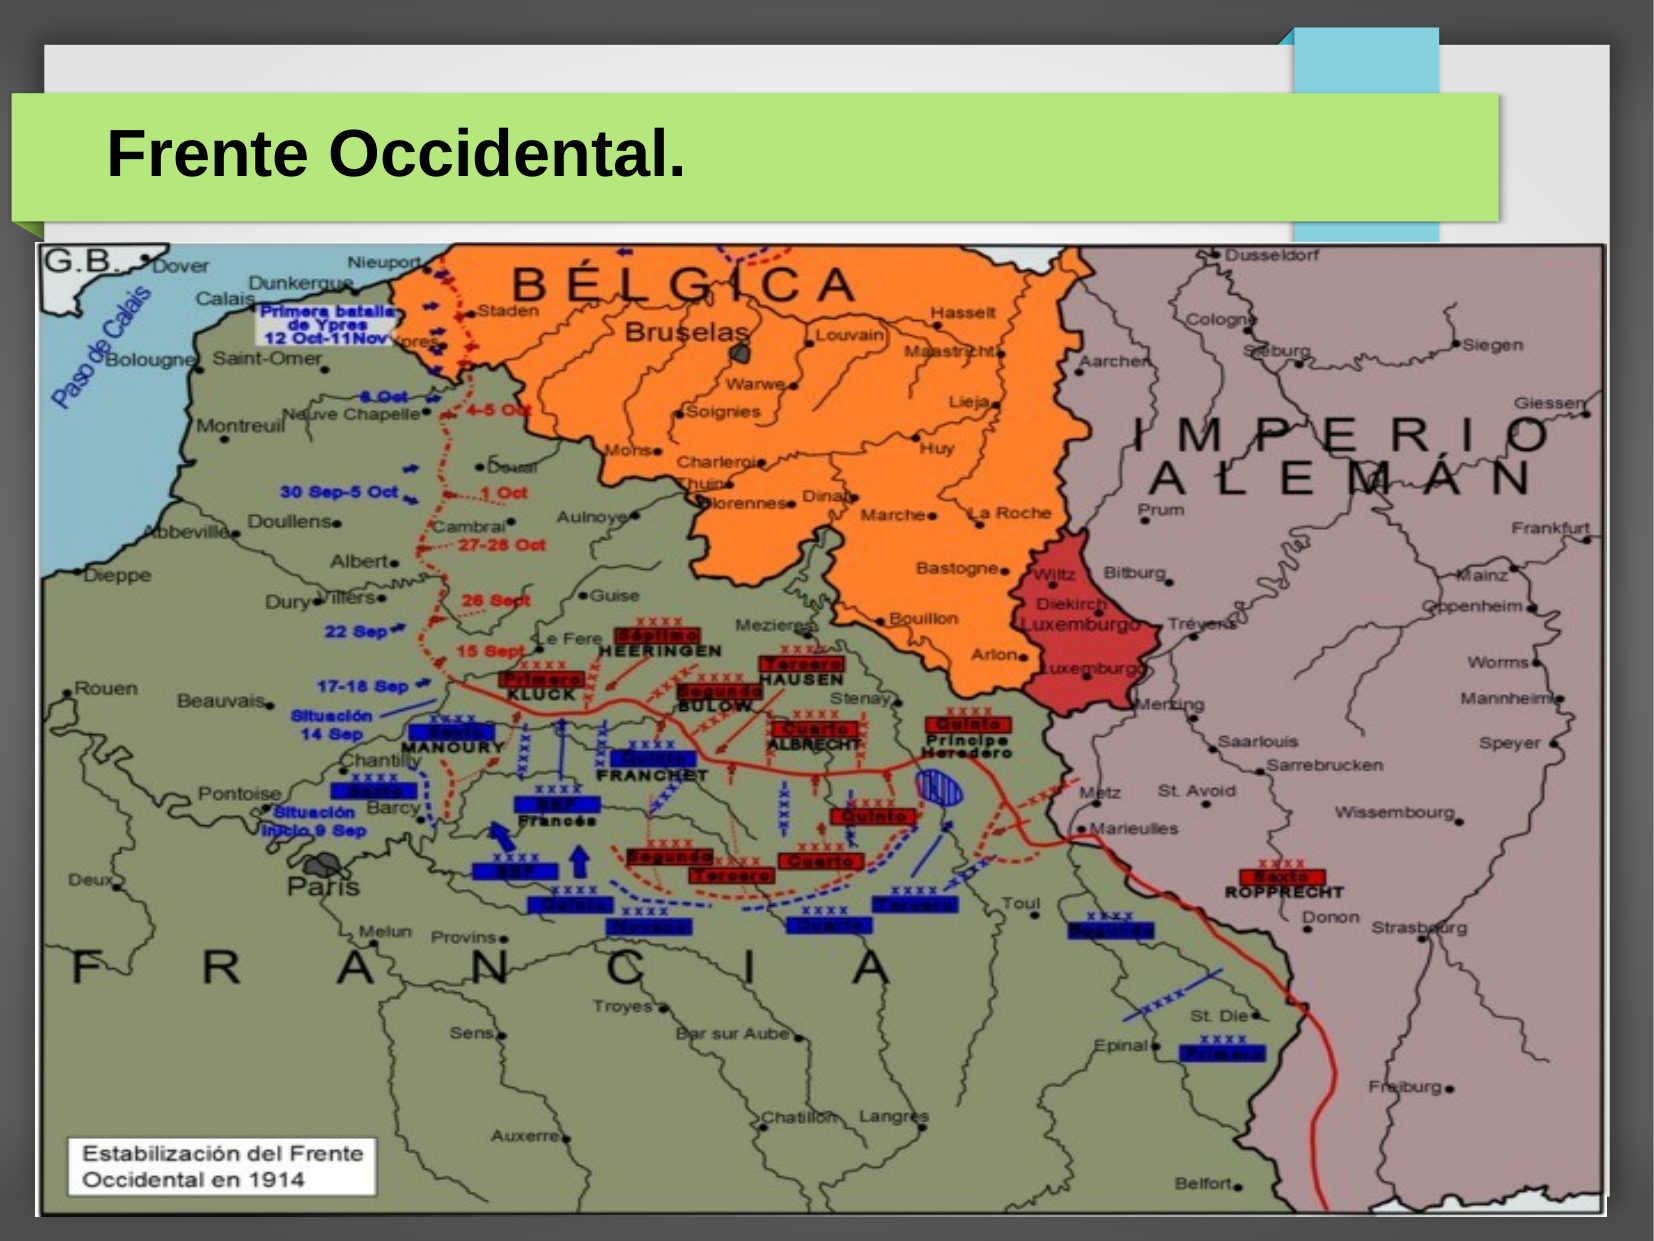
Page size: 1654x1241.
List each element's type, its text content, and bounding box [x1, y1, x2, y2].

title Frente Occidental. [82, 49, 1571, 242]
picture [0, 0, 1654, 1241]
